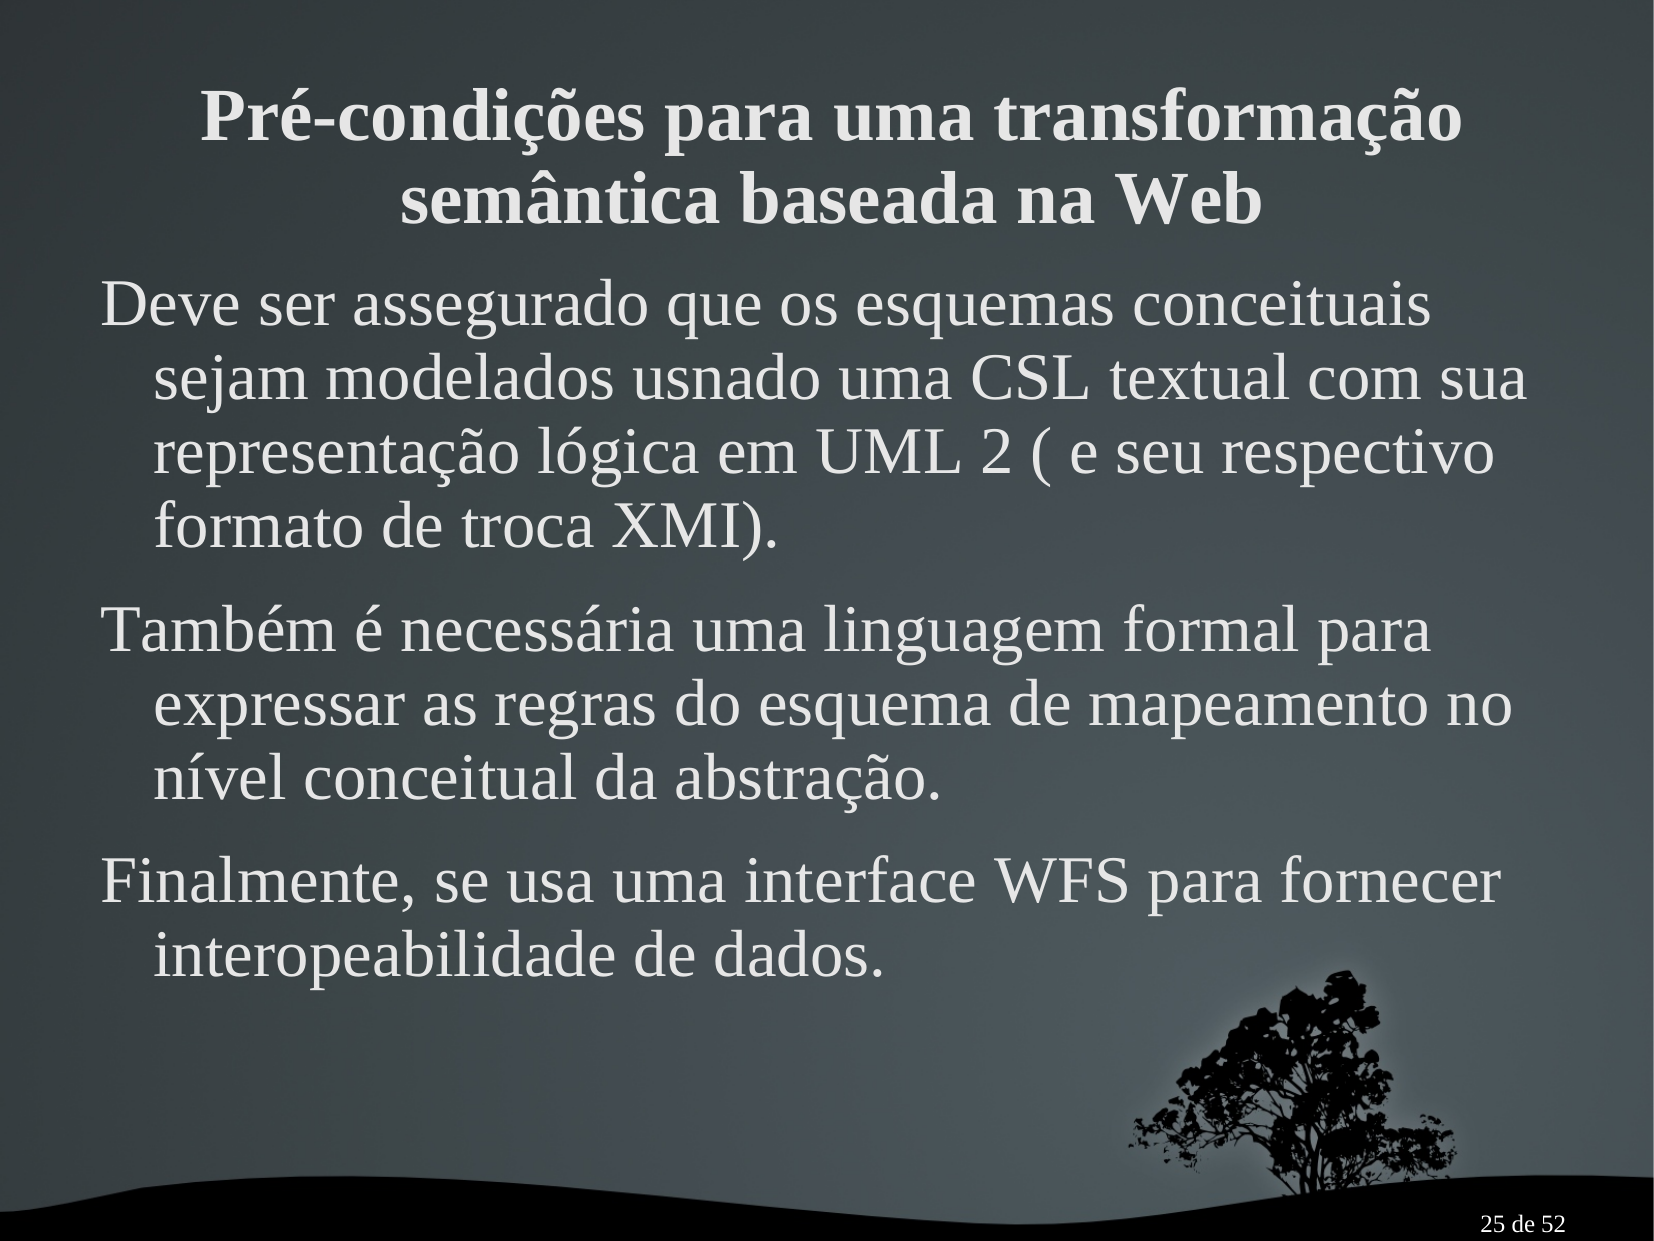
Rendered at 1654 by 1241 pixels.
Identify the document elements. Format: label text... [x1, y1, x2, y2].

list Deve ser assegurado que os esquemas conceituais sejam modelados usnado uma CSL textual com sua representação lógica em UML 2 ( e seu respectivo formato de troca XMI). Também é necessária uma linguagem formal para expressar as regras do esquema de mapeamento no nível conceitual da abstração. Finalmente, se usa uma interface WFS para fornecer interopeabilidade de dados. [82, 265, 1571, 1094]
title Pré-condições para uma transformação semântica baseada na Web [88, 59, 1577, 255]
picture [0, 0, 1654, 1241]
